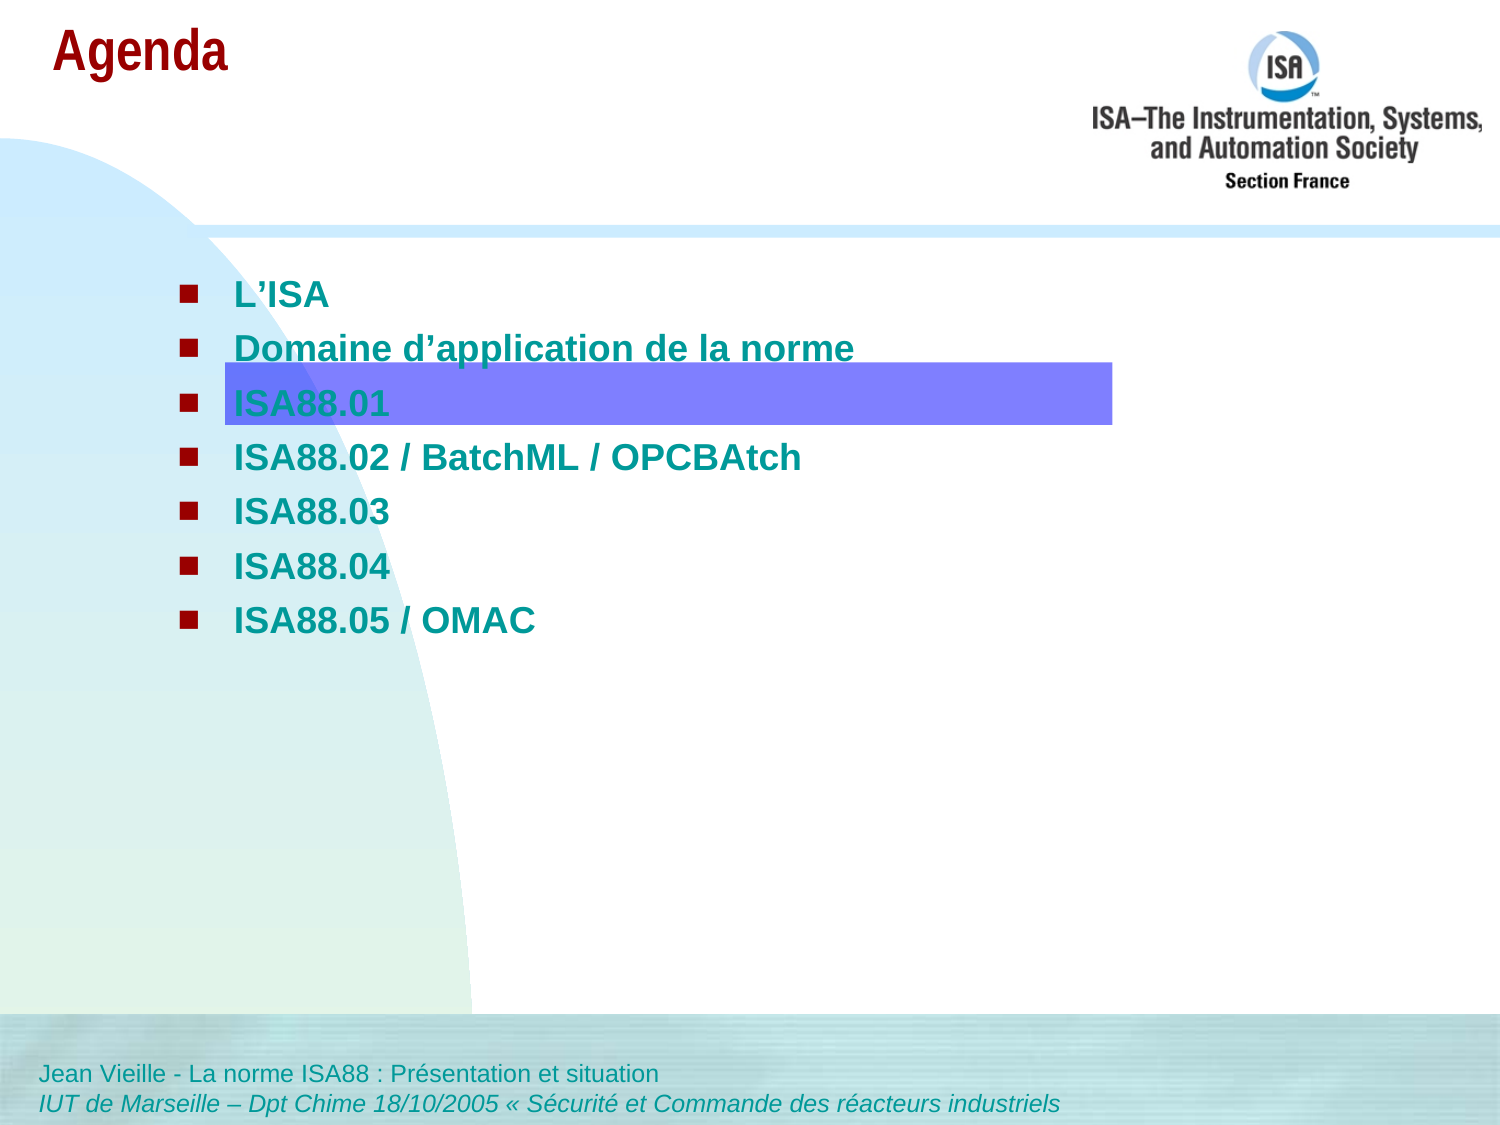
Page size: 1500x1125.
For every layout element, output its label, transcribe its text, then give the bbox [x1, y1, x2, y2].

title Agenda [37, 12, 1088, 201]
picture [0, 1014, 1500, 1125]
list L’ISA Domaine d’application de la norme ISA88.01 ISA88.02 / BatchML / OPCBAtch ISA88.03 ISA88.04 ISA88.05 / OMAC [162, 262, 1453, 1000]
picture [1092, 31, 1483, 194]
